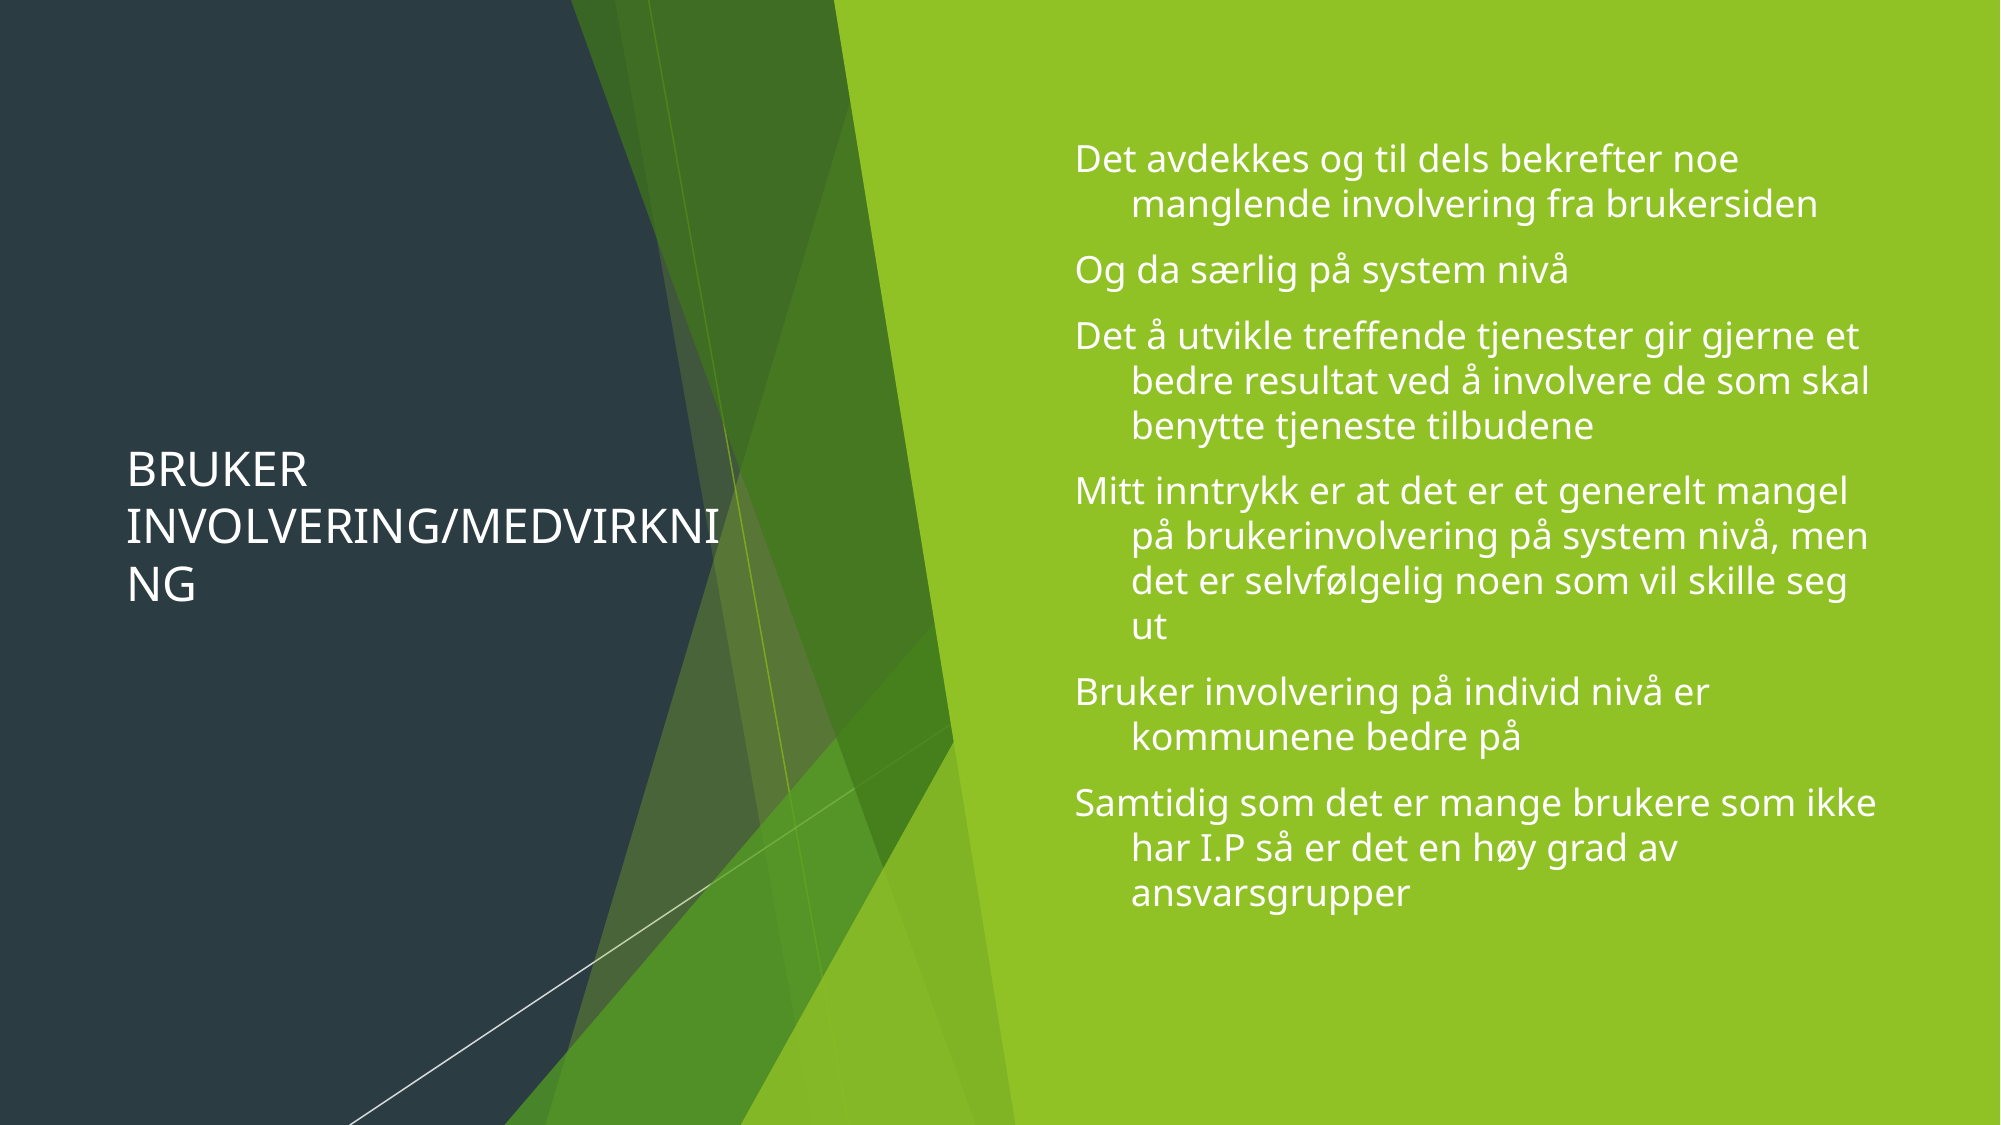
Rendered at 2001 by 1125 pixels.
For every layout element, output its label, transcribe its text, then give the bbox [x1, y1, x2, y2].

list Det avdekkes og til dels bekrefter noe manglende involvering fra brukersiden Og da særlig på system nivå Det å utvikle treffende tjenester gir gjerne et bedre resultat ved å involvere de som skal benytte tjeneste tilbudene Mitt inntrykk er at det er et generelt mangel på brukerinvolvering på system nivå, men det er selvfølgelig noen som vil skille seg ut Bruker involvering på individ nivå er kommunene bedre på Samtidig som det er mange brukere som ikke har I.P så er det en høy grad av ansvarsgrupper [1003, 99, 1908, 950]
title BRUKER INVOLVERING/MEDVIRKNING [111, 99, 742, 950]
text_box [0, 0, 2000, 1125]
